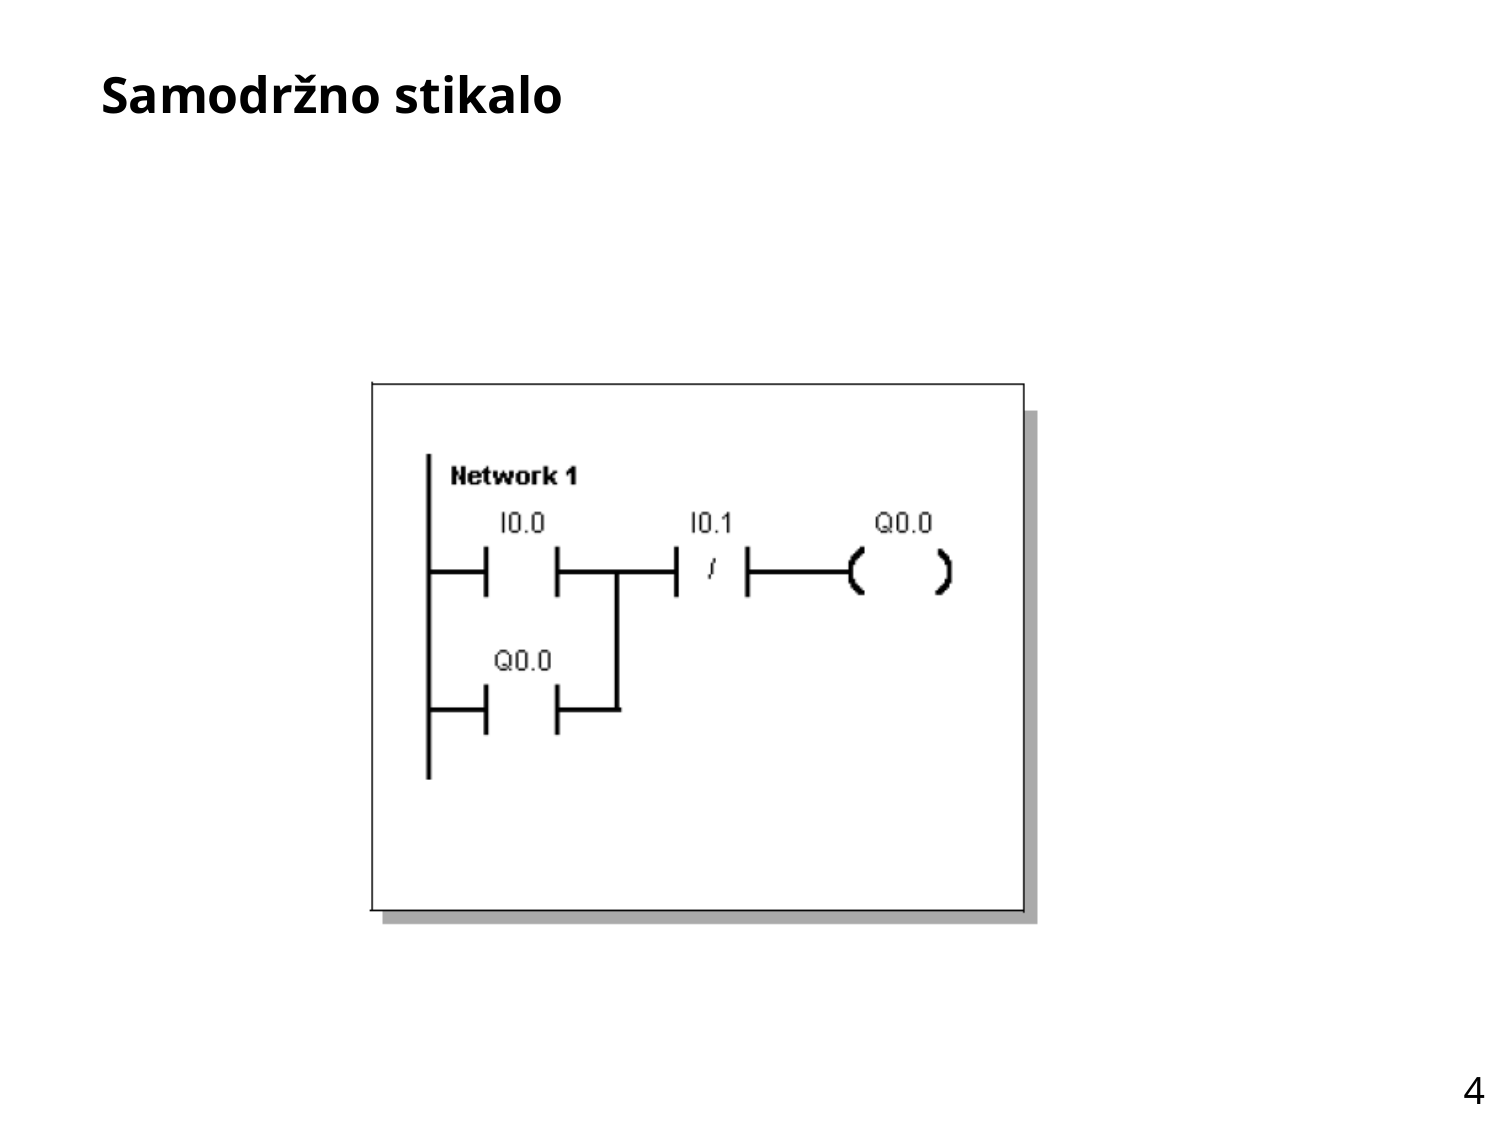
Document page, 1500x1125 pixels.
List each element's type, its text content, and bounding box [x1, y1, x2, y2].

text_box Samodržno stikalo [86, 55, 579, 131]
picture [362, 374, 1049, 934]
